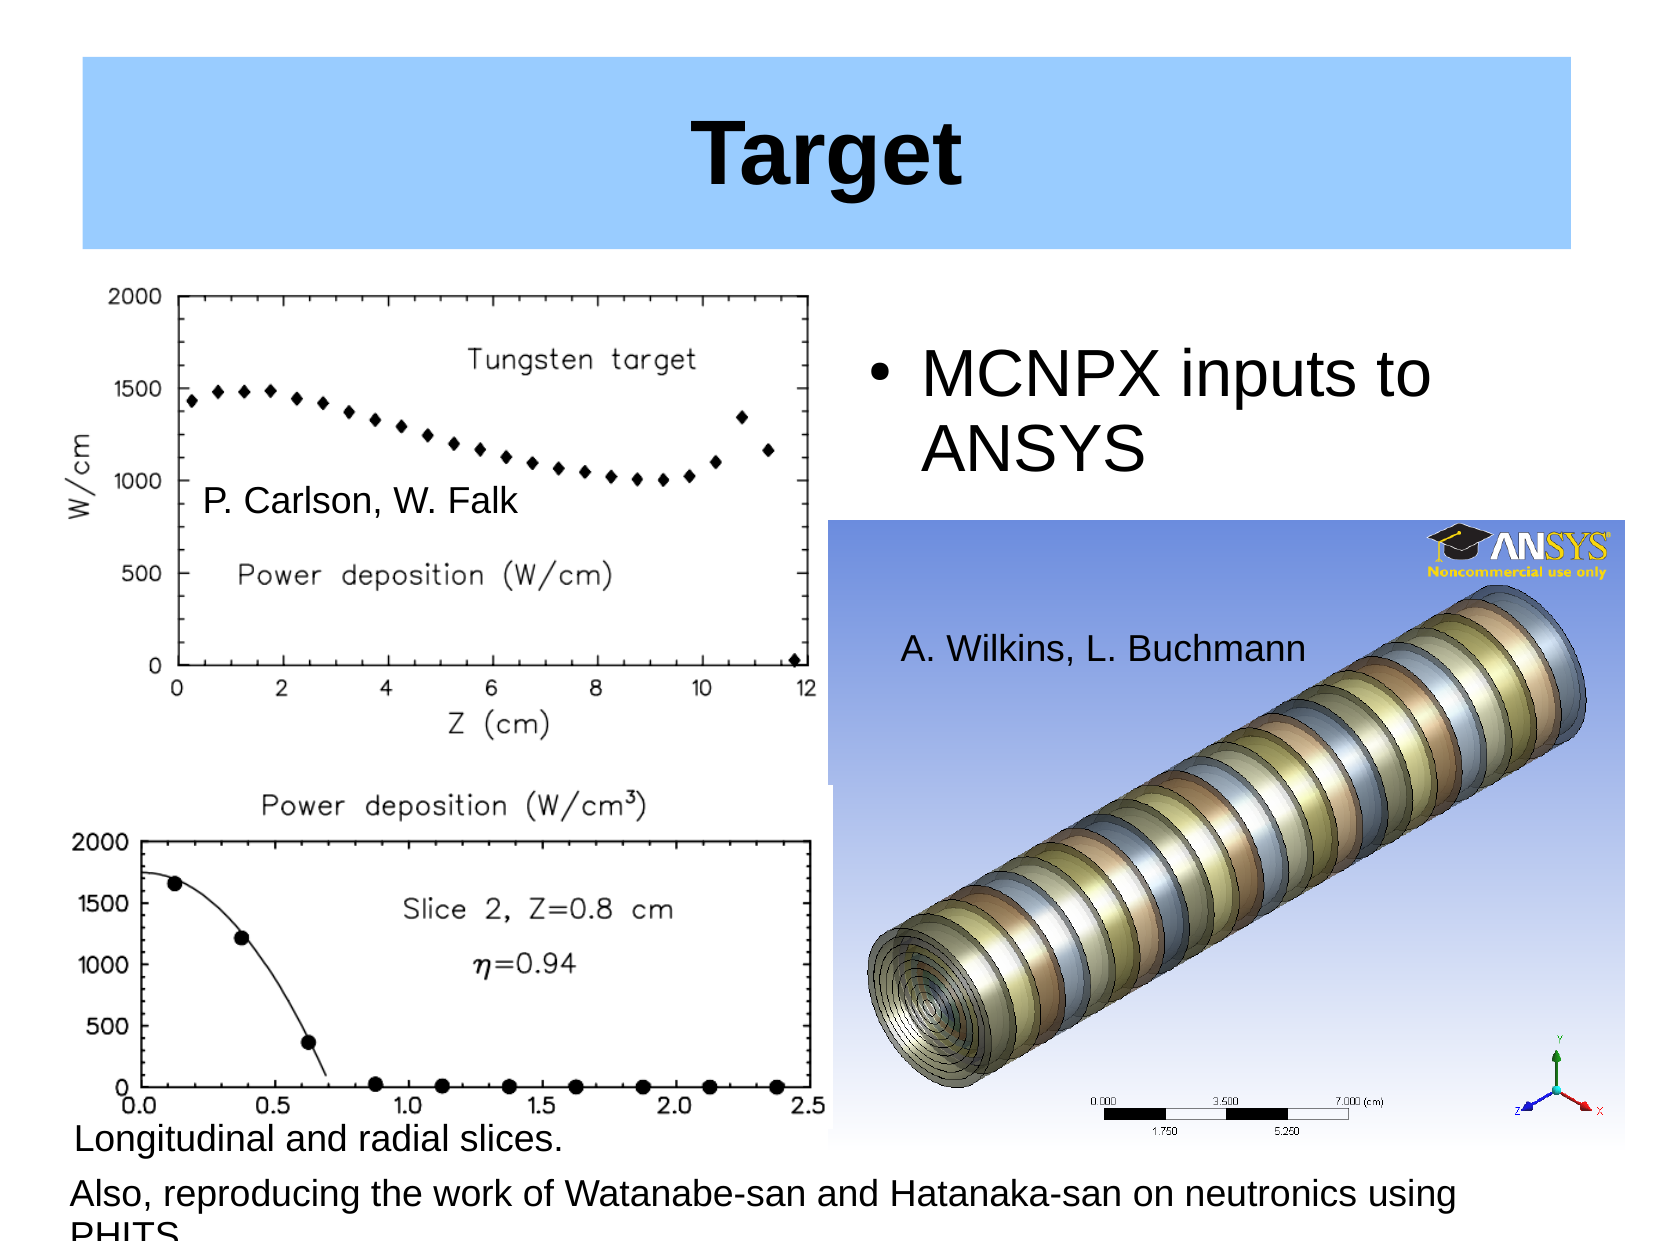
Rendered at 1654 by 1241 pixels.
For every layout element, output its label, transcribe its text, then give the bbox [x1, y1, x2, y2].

title Target [82, 56, 1571, 250]
picture [59, 276, 827, 743]
list MCNPX inputs to ANSYS [850, 335, 1595, 502]
text_box Also, reproducing the work of Watanabe-san and Hatanaka-san on neutronics using PHITS. [54, 1164, 1604, 1227]
text_box A. Wilkins, L. Buchmann [885, 620, 1322, 682]
picture [64, 520, 1625, 1152]
text_box P. Carlson, W. Falk [187, 472, 533, 534]
text_box Longitudinal and radial slices. [59, 1110, 579, 1164]
